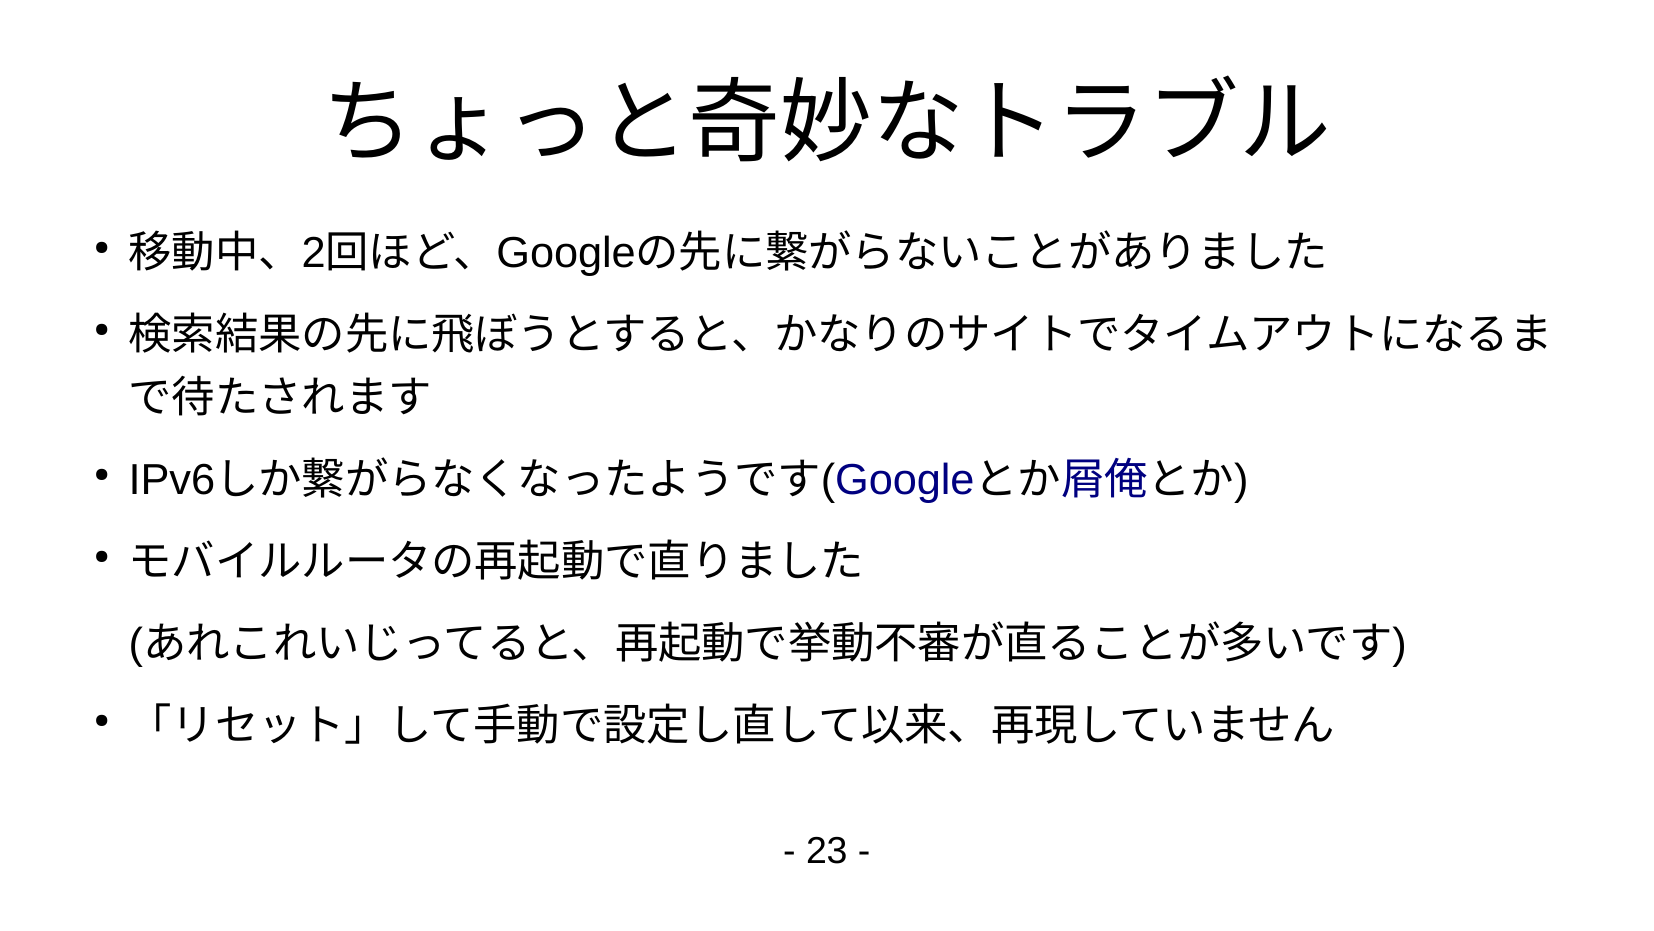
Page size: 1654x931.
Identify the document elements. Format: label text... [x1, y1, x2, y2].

title ちょっと奇妙なトラブル [82, 37, 1571, 193]
list 移動中、2回ほど、Googleの先に繋がらないことがありました 検索結果の先に飛ぼうとすると、かなりのサイトでタイムアウトになるまで待たされます IPv6しか繋がらなくなったようです(Googleとか屑俺とか) モバイルルータの再起動で直りました (あれこれいじってると、再起動で挙動不審が直ることが多いです) 「リセット」して手動で設定し直して以来、再現していません [82, 217, 1571, 758]
text_box - <番号> - [703, 815, 950, 886]
